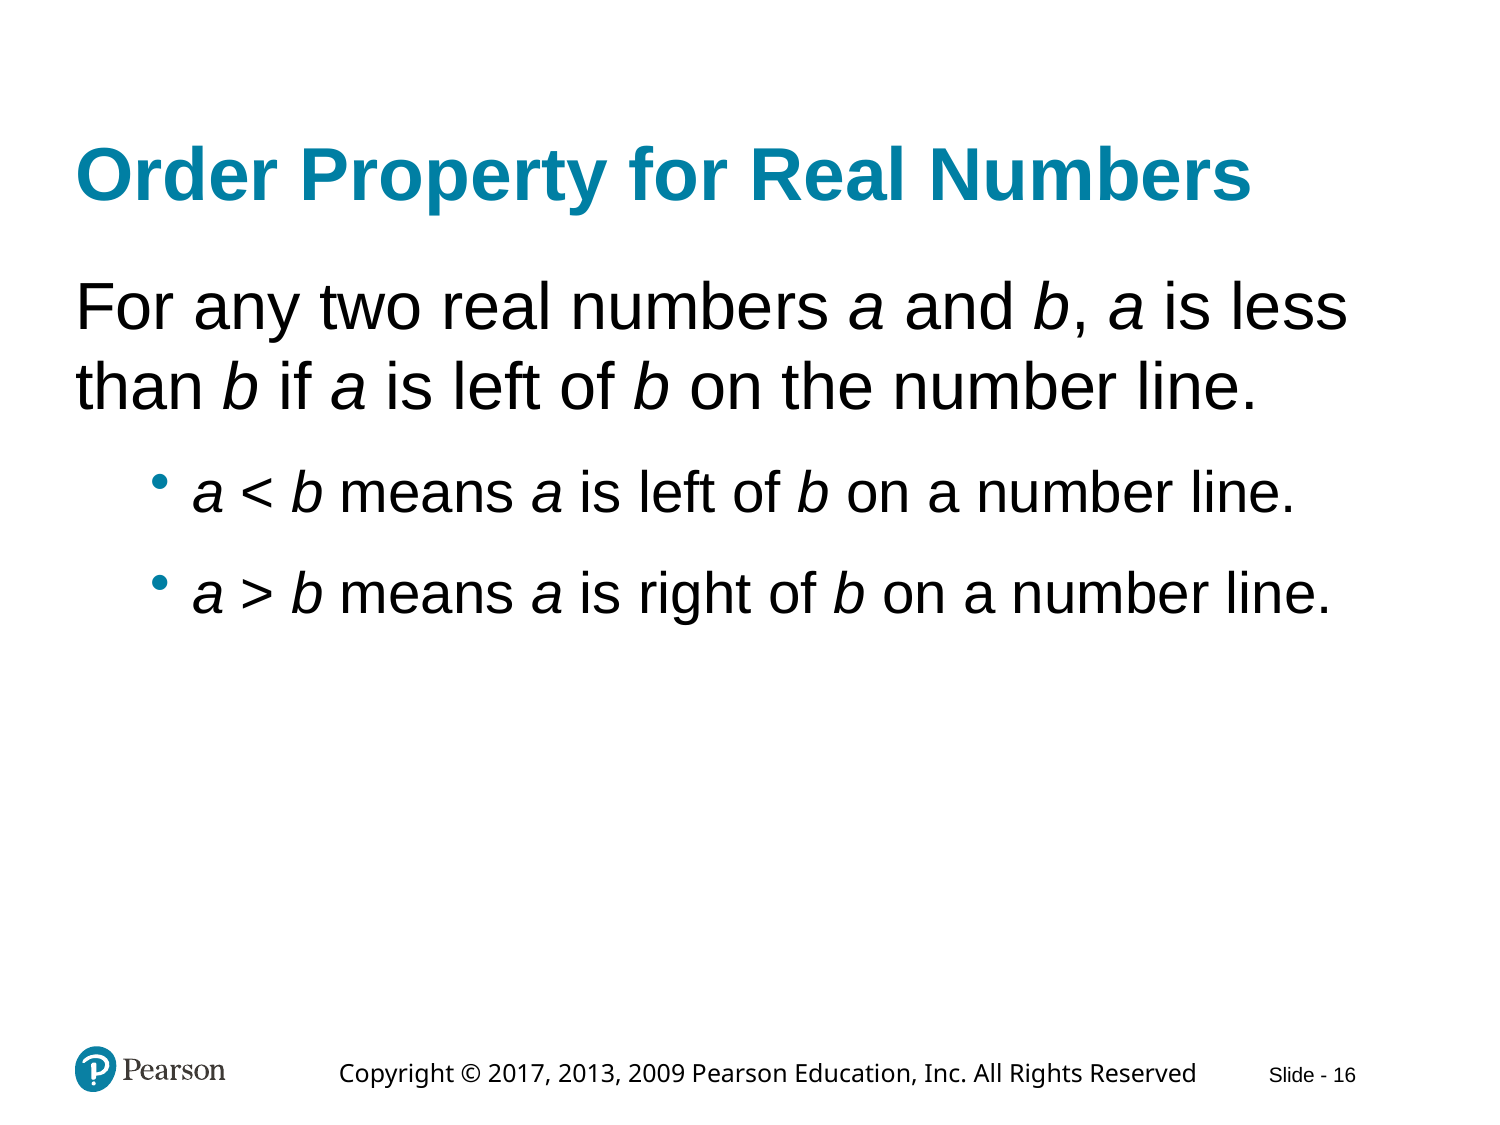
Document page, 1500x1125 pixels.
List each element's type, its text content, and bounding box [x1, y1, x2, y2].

list For any two real numbers a and b, a is less than b if a is left of b on the number line. a < b means a is left of b on a number line. a > b means a is right of b on a number line. [75, 262, 1425, 863]
title Order Property for Real Numbers [75, 35, 1425, 216]
